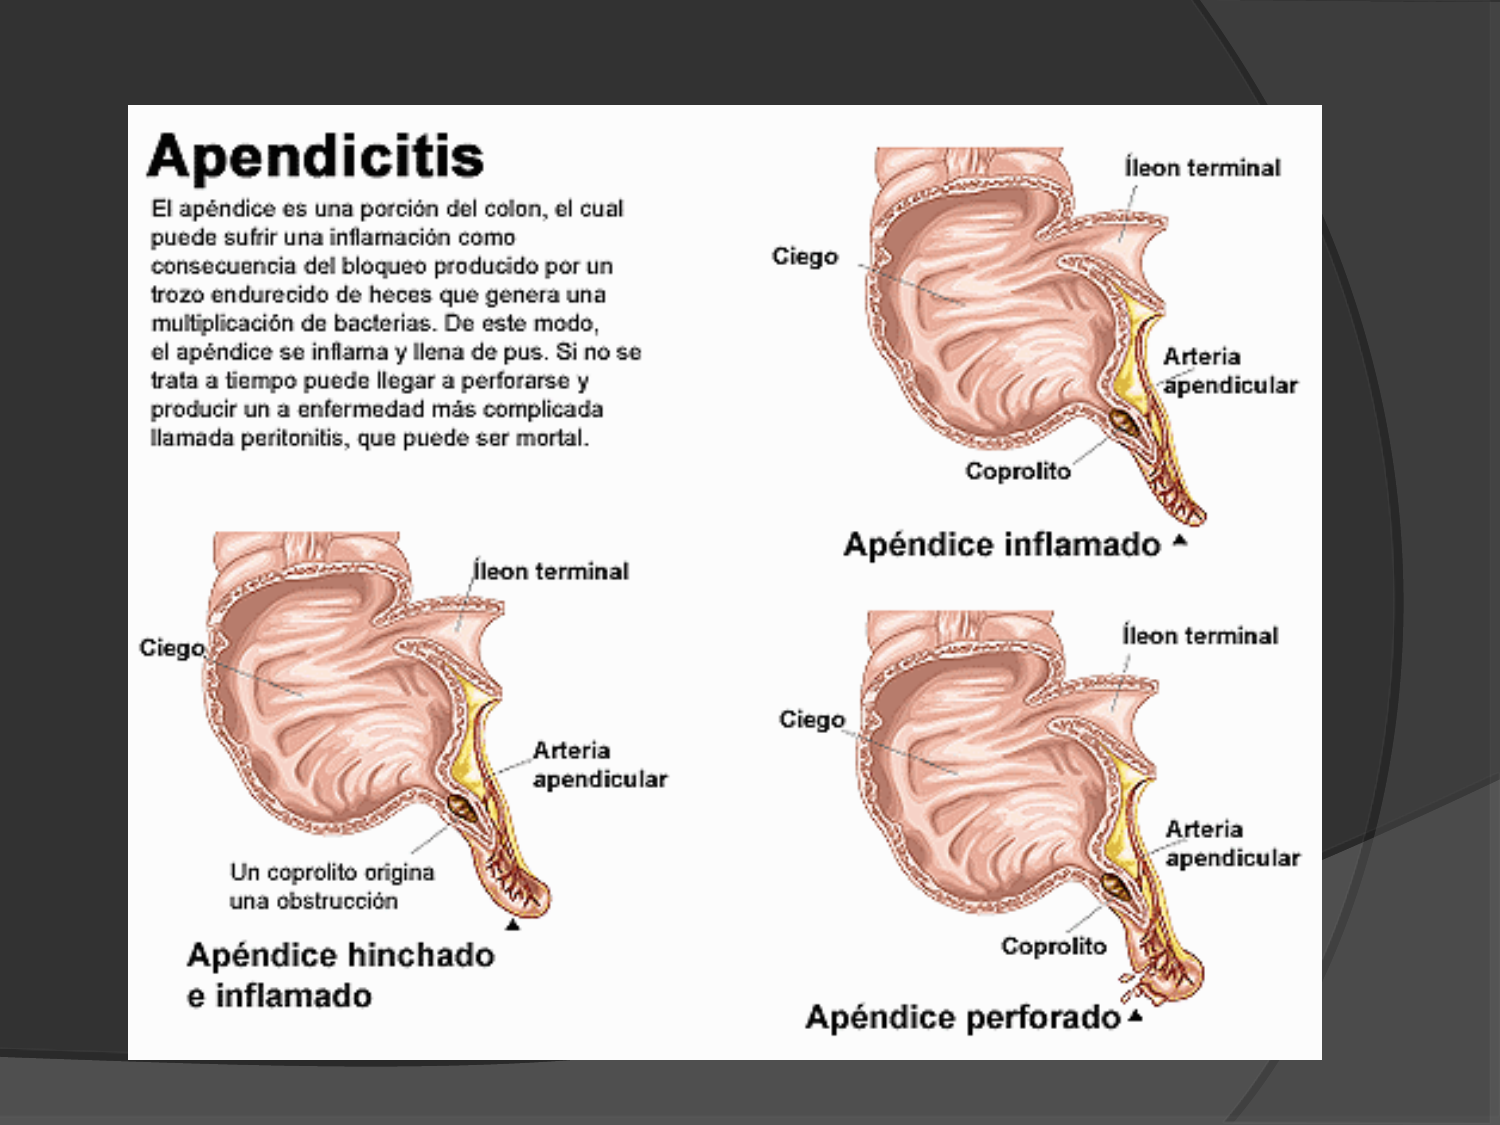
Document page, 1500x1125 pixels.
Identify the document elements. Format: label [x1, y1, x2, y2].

picture [128, 105, 1322, 1060]
